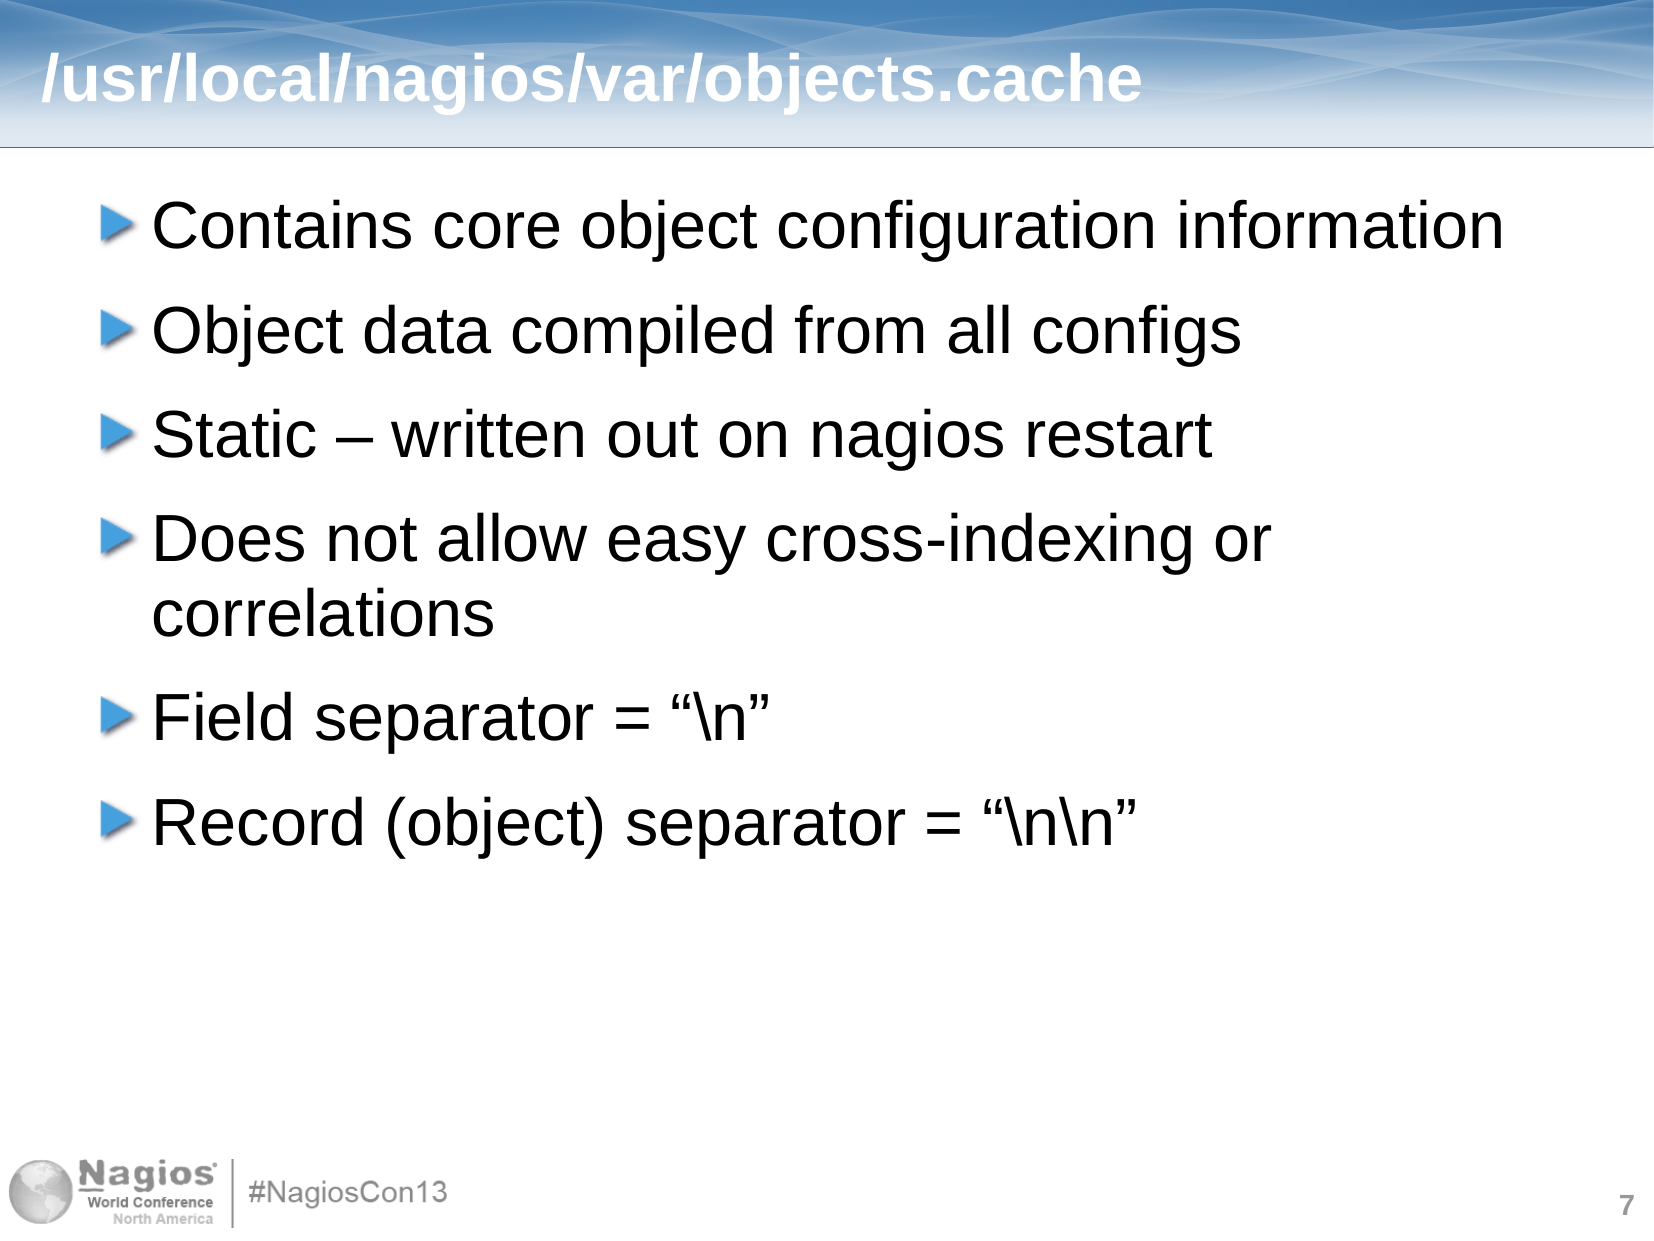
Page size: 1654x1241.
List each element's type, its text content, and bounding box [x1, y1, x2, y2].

picture [0, 0, 1654, 147]
title /usr/local/nagios/var/objects.cache [41, 29, 1248, 127]
picture [9, 1159, 453, 1228]
list Contains core object configuration information Object data compiled from all configs Static – written out on nagios restart Does not allow easy cross-indexing or correlations Field separator = “\n” Record (object) separator = “\n\n” [80, 188, 1569, 1007]
